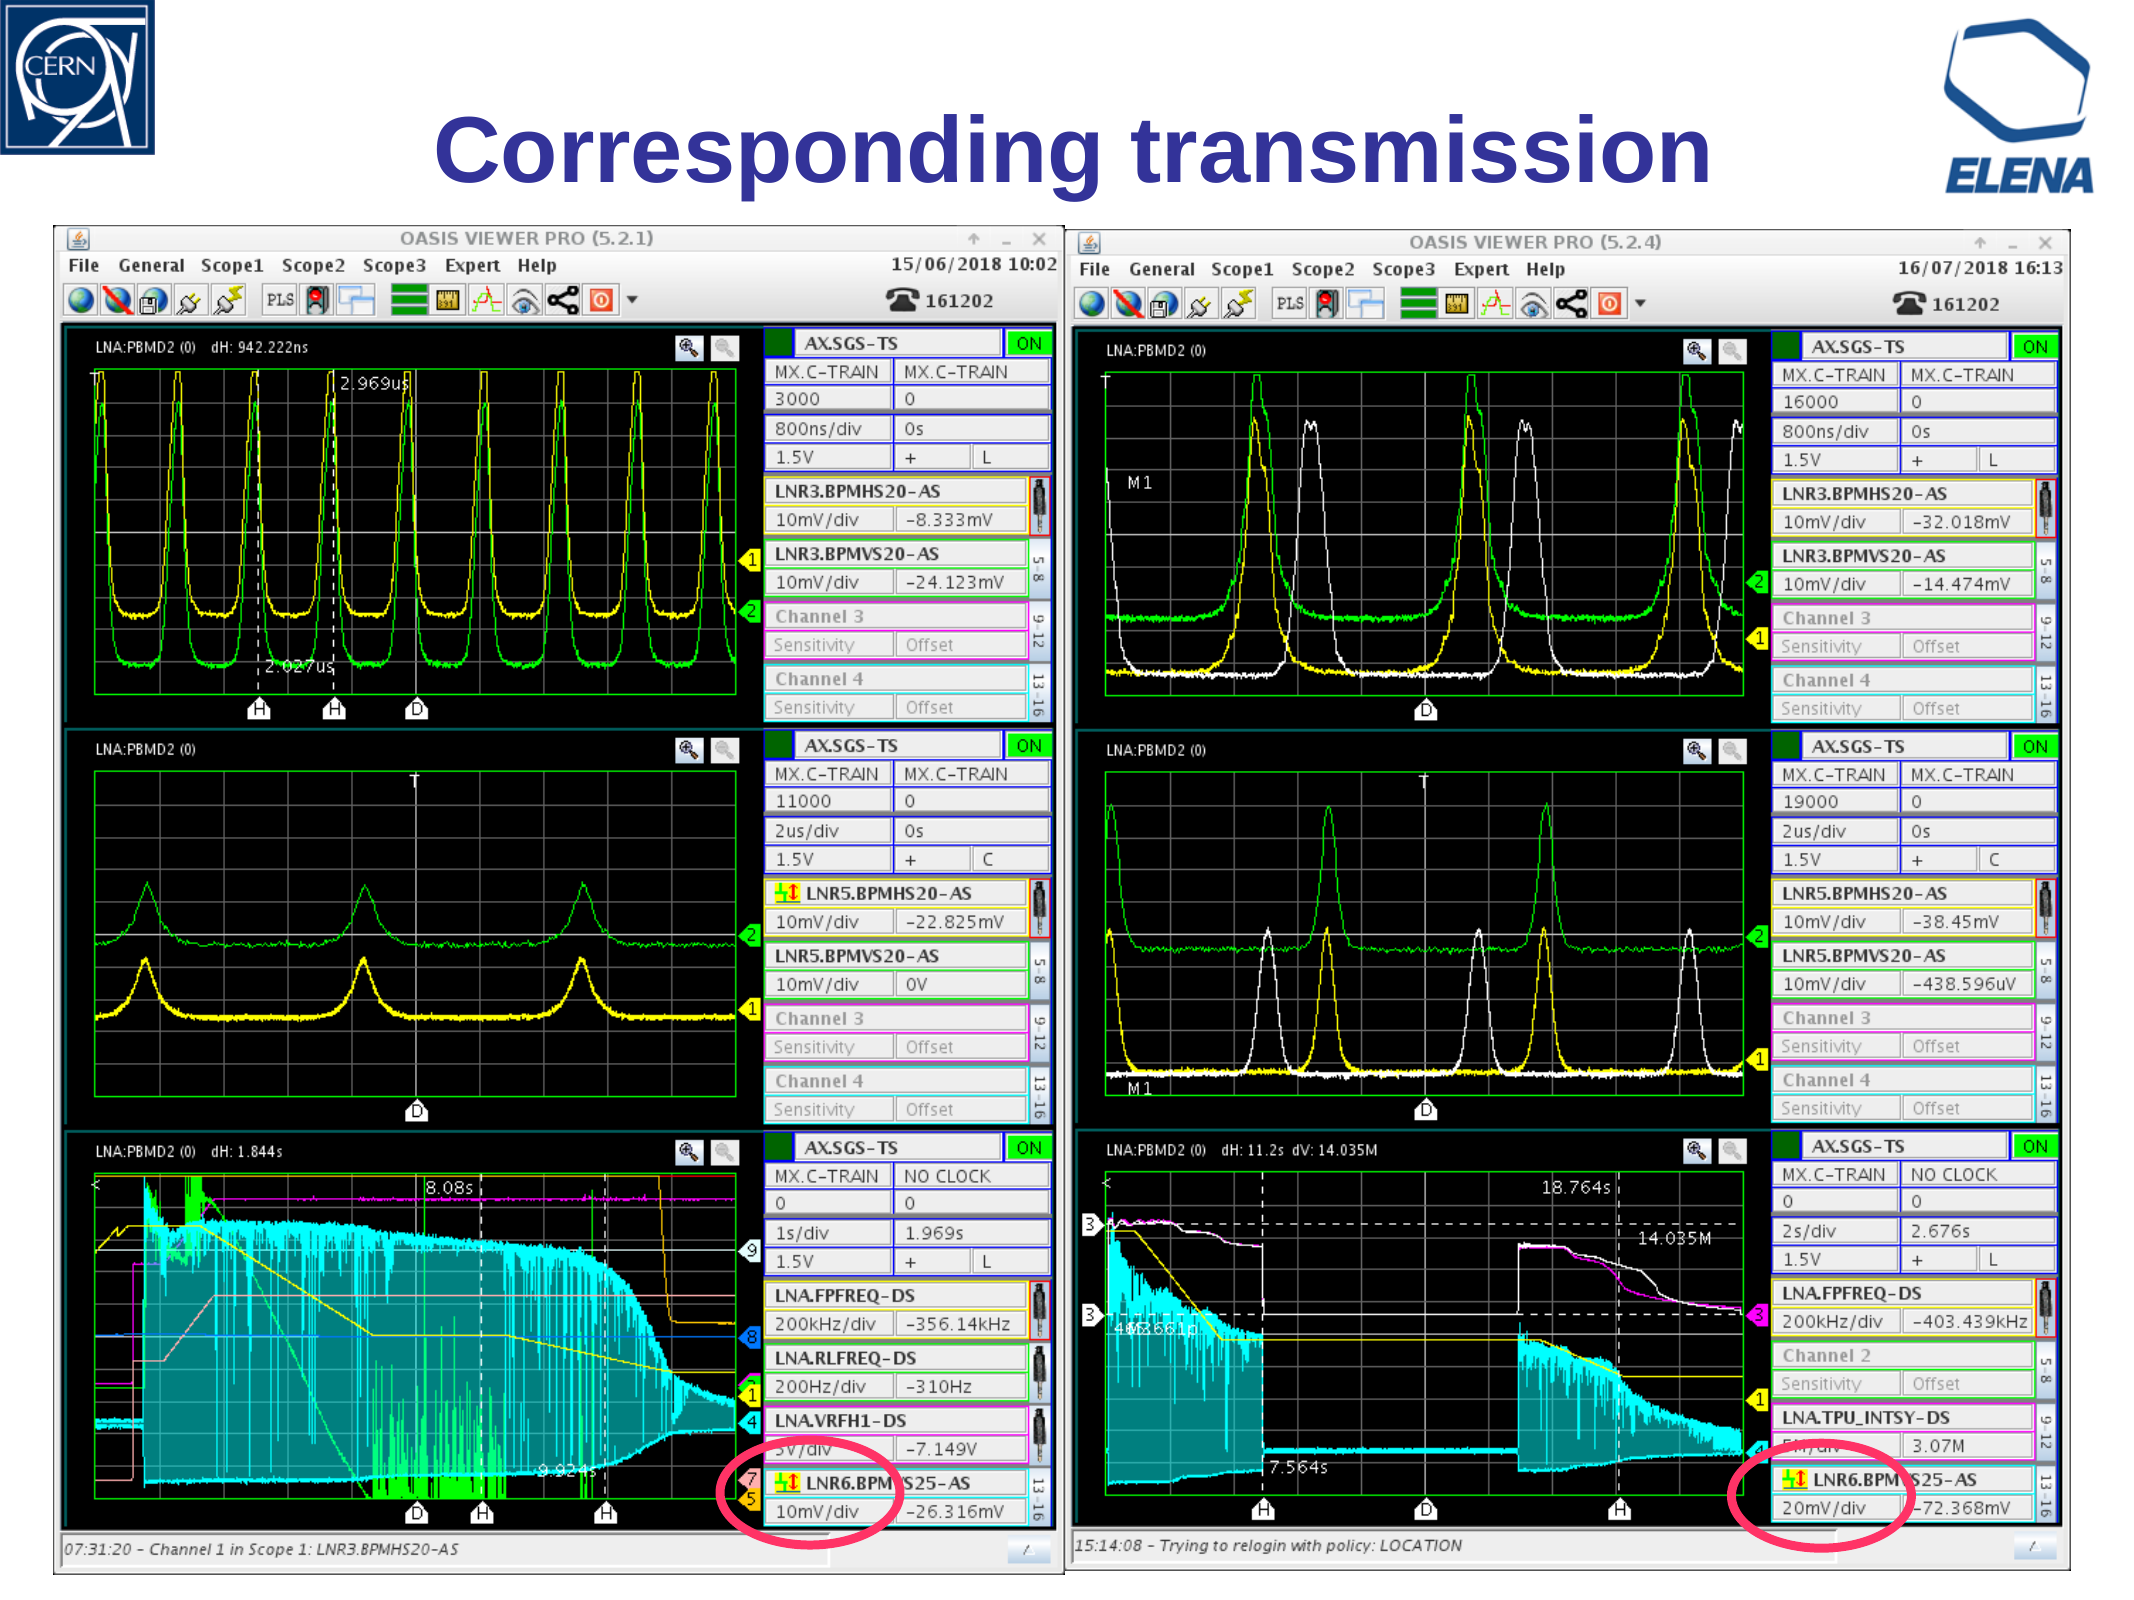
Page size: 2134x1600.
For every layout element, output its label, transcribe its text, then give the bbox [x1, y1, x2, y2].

picture [53, 225, 2071, 1576]
picture [0, 0, 155, 155]
text_box Corresponding transmission [203, 17, 1945, 272]
picture [1924, 10, 2117, 206]
